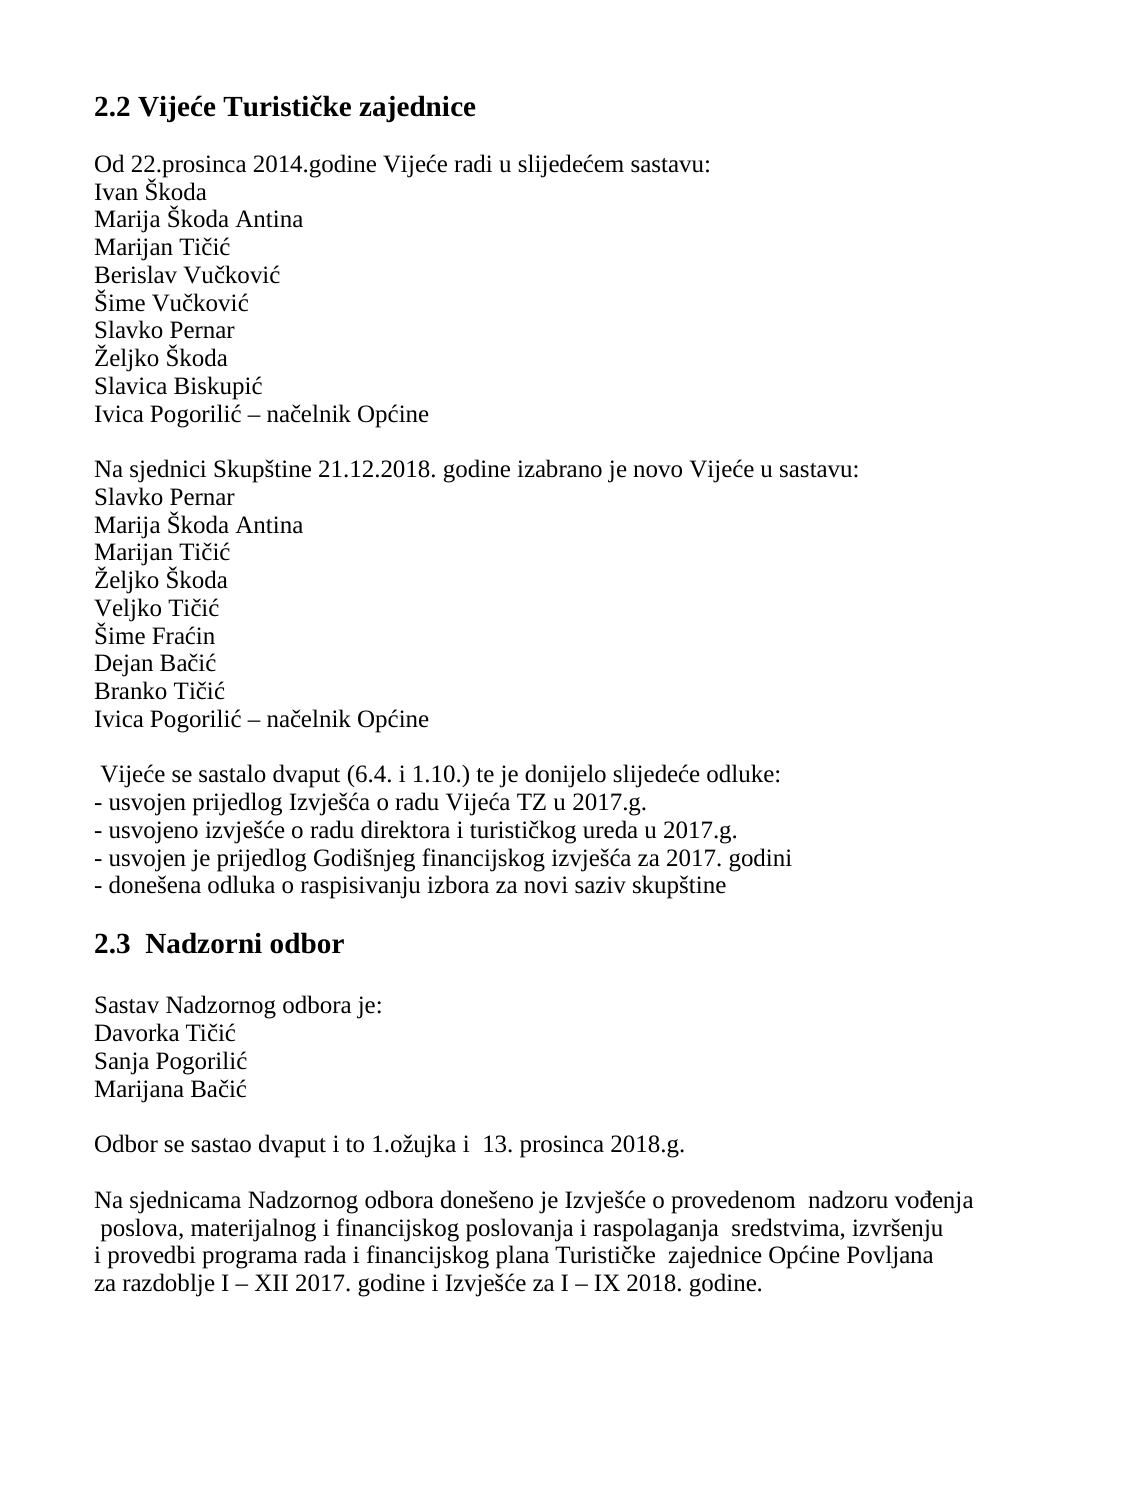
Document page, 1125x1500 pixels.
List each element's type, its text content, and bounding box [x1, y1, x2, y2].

text_box 2.2 Vijeće Turističke zajednice Od 22.prosinca 2014.godine Vijeće radi u slijedećem sastavu: Ivan Škoda Marija Škoda Antina Marijan Tičić Berislav Vučković Šime Vučković Slavko Pernar Željko Škoda Slavica Biskupić Ivica Pogorilić – načelnik Općine Na sjednici Skupštine 21.12.2018. godine izabrano je novo Vijeće u sastavu: Slavko Pernar Marija Škoda Antina Marijan Tičić Željko Škoda Veljko Tičić Šime Fraćin Dejan Bačić Branko Tičić Ivica Pogorilić – načelnik Općine Vijeće se sastalo dvaput (6.4. i 1.10.) te je donijelo slijedeće odluke: - usvojen prijedlog Izvješća o radu Vijeća TZ u 2017.g. - usvojeno izvješće o radu direktora i turističkog ureda u 2017.g. - usvojen je prijedlog Godišnjeg financijskog izvješća za 2017. godini - donešena odluka o raspisivanju izbora za novi saziv skupštine 2.3 Nadzorni odbor Sastav Nadzornog odbora je: Davorka Tičić Sanja Pogorilić Marijana Bačić Odbor se sastao dvaput i to 1.ožujka i 13. prosinca 2018.g. Na sjednicama Nadzornog odbora donešeno je Izvješće o provedenom nadzoru vođenja poslova, materijalnog i financijskog poslovanja i raspolaganja sredstvima, izvršenju i provedbi programa rada i financijskog plana Turističke zajednice Općine Povljana za razdoblje I – XII 2017. godine i Izvješće za I – IX 2018. godine. [79, 82, 1051, 1341]
